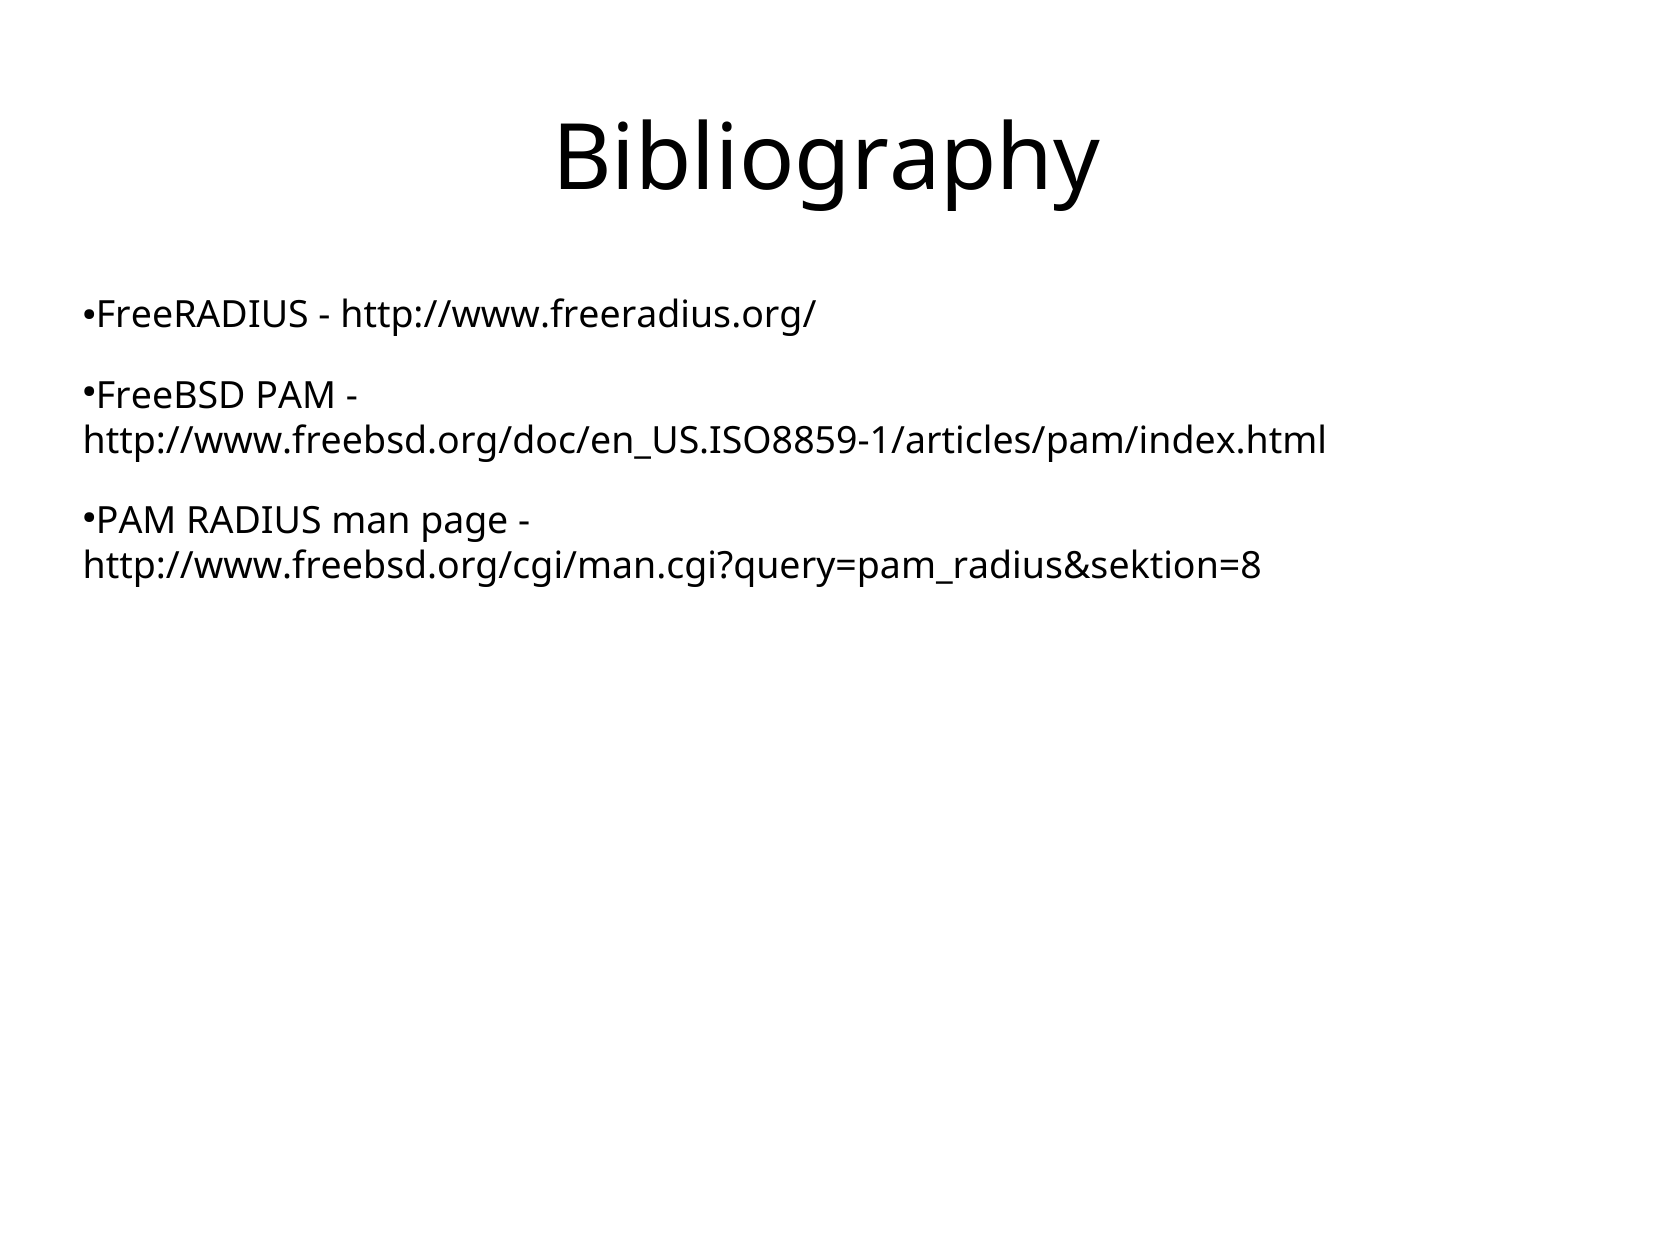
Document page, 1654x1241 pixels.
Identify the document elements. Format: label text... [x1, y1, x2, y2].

list FreeRADIUS - http://www.freeradius.org/ FreeBSD PAM - http://www.freebsd.org/doc/en_US.ISO8859-1/articles/pam/index.html PAM RADIUS man page - http://www.freebsd.org/cgi/man.cgi?query=pam_radius&sektion=8 [82, 290, 1571, 1109]
title Bibliography [82, 49, 1571, 257]
